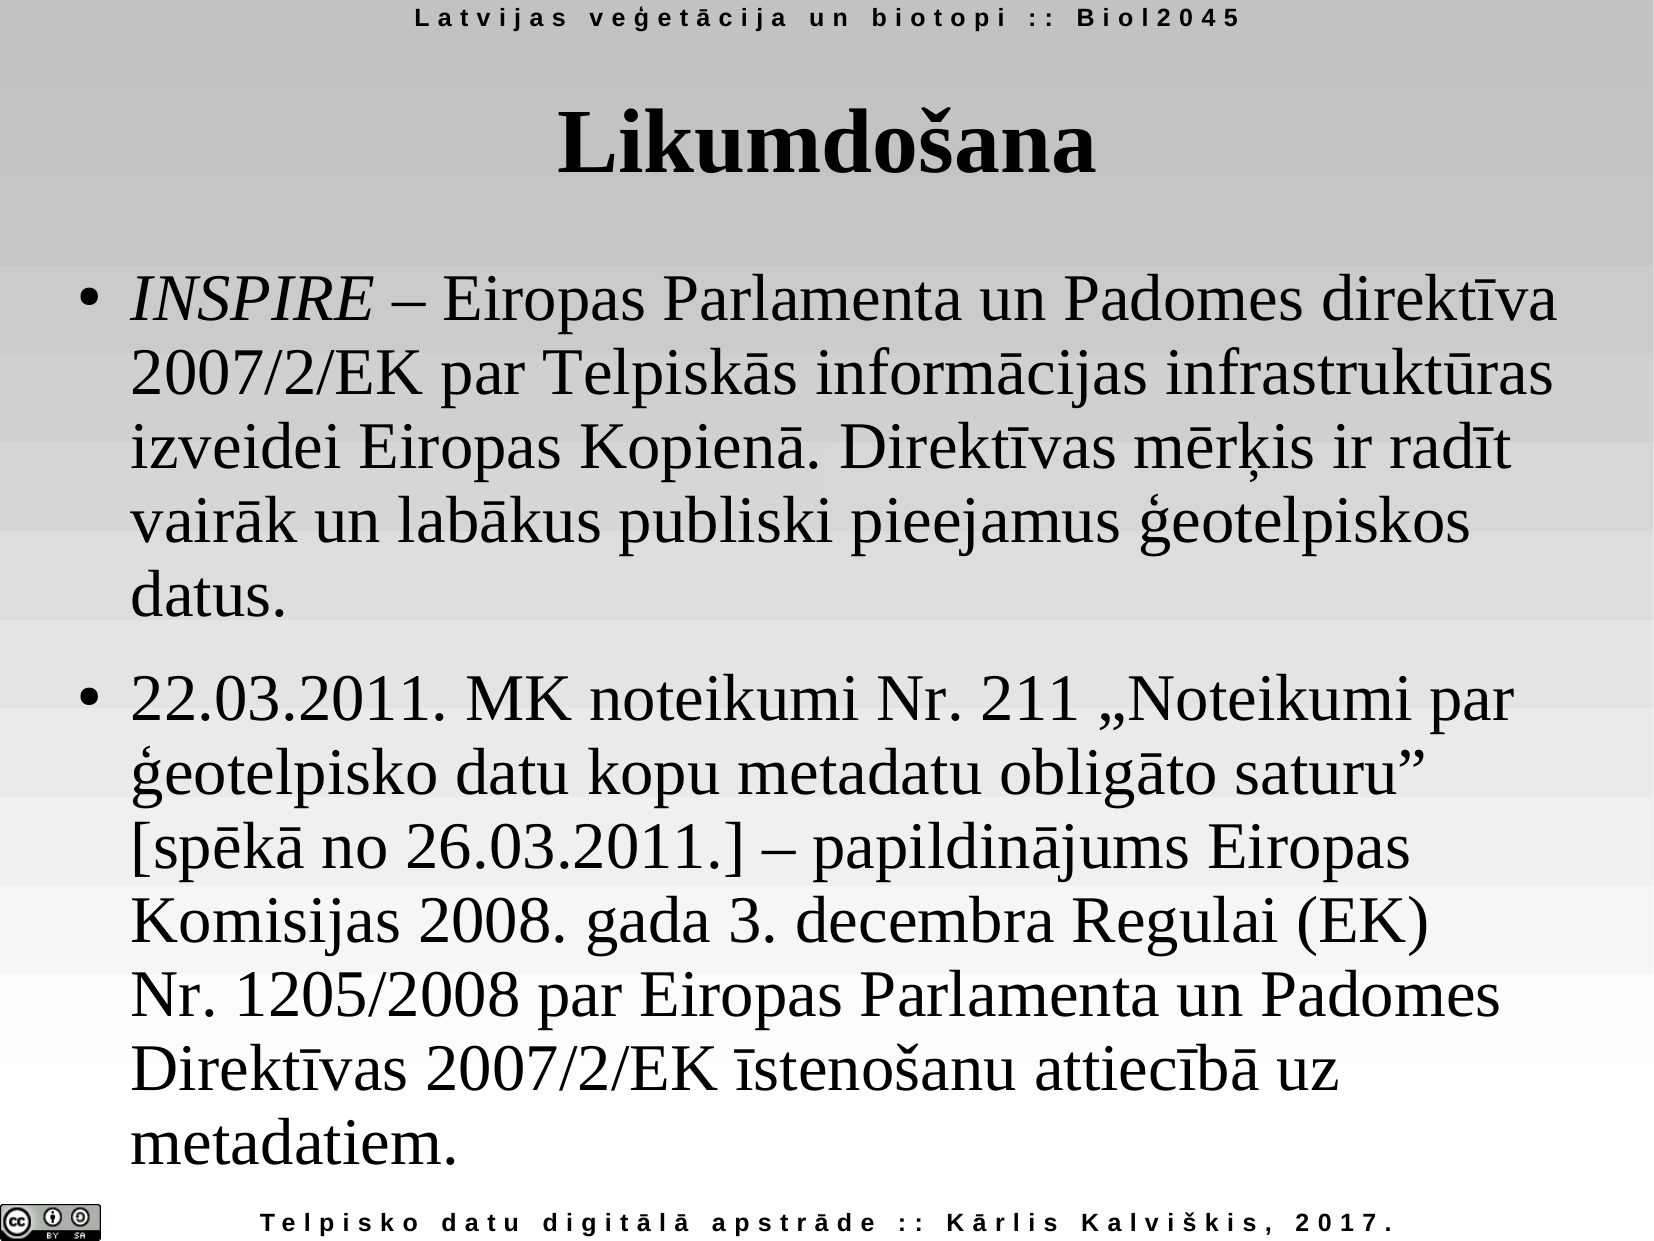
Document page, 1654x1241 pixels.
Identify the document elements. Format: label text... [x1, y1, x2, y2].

title Likumdošana [59, 37, 1596, 246]
list INSPIRE – Eiropas Parlamenta un Padomes direktīva 2007/2/EK par Telpiskās informācijas infrastruktūras izveidei Eiropas Kopienā. Direktīvas mērķis ir radīt vairāk un labākus publiski pieejamus ģeotelpiskos datus. 22.03.2011. MK noteikumi Nr. 211 „Noteikumi par ģeotelpisko datu kopu metadatu obligāto saturu” [spēkā no 26.03.2011.] – papildinājums Eiropas Komisijas 2008. gada 3. decembra Regulai (EK) Nr. 1205/2008 par Eiropas Parlamenta un Padomes Direktīvas 2007/2/EK īstenošanu attiecībā uz metadatiem. [59, 261, 1596, 1180]
picture [0, 0, 1654, 1241]
